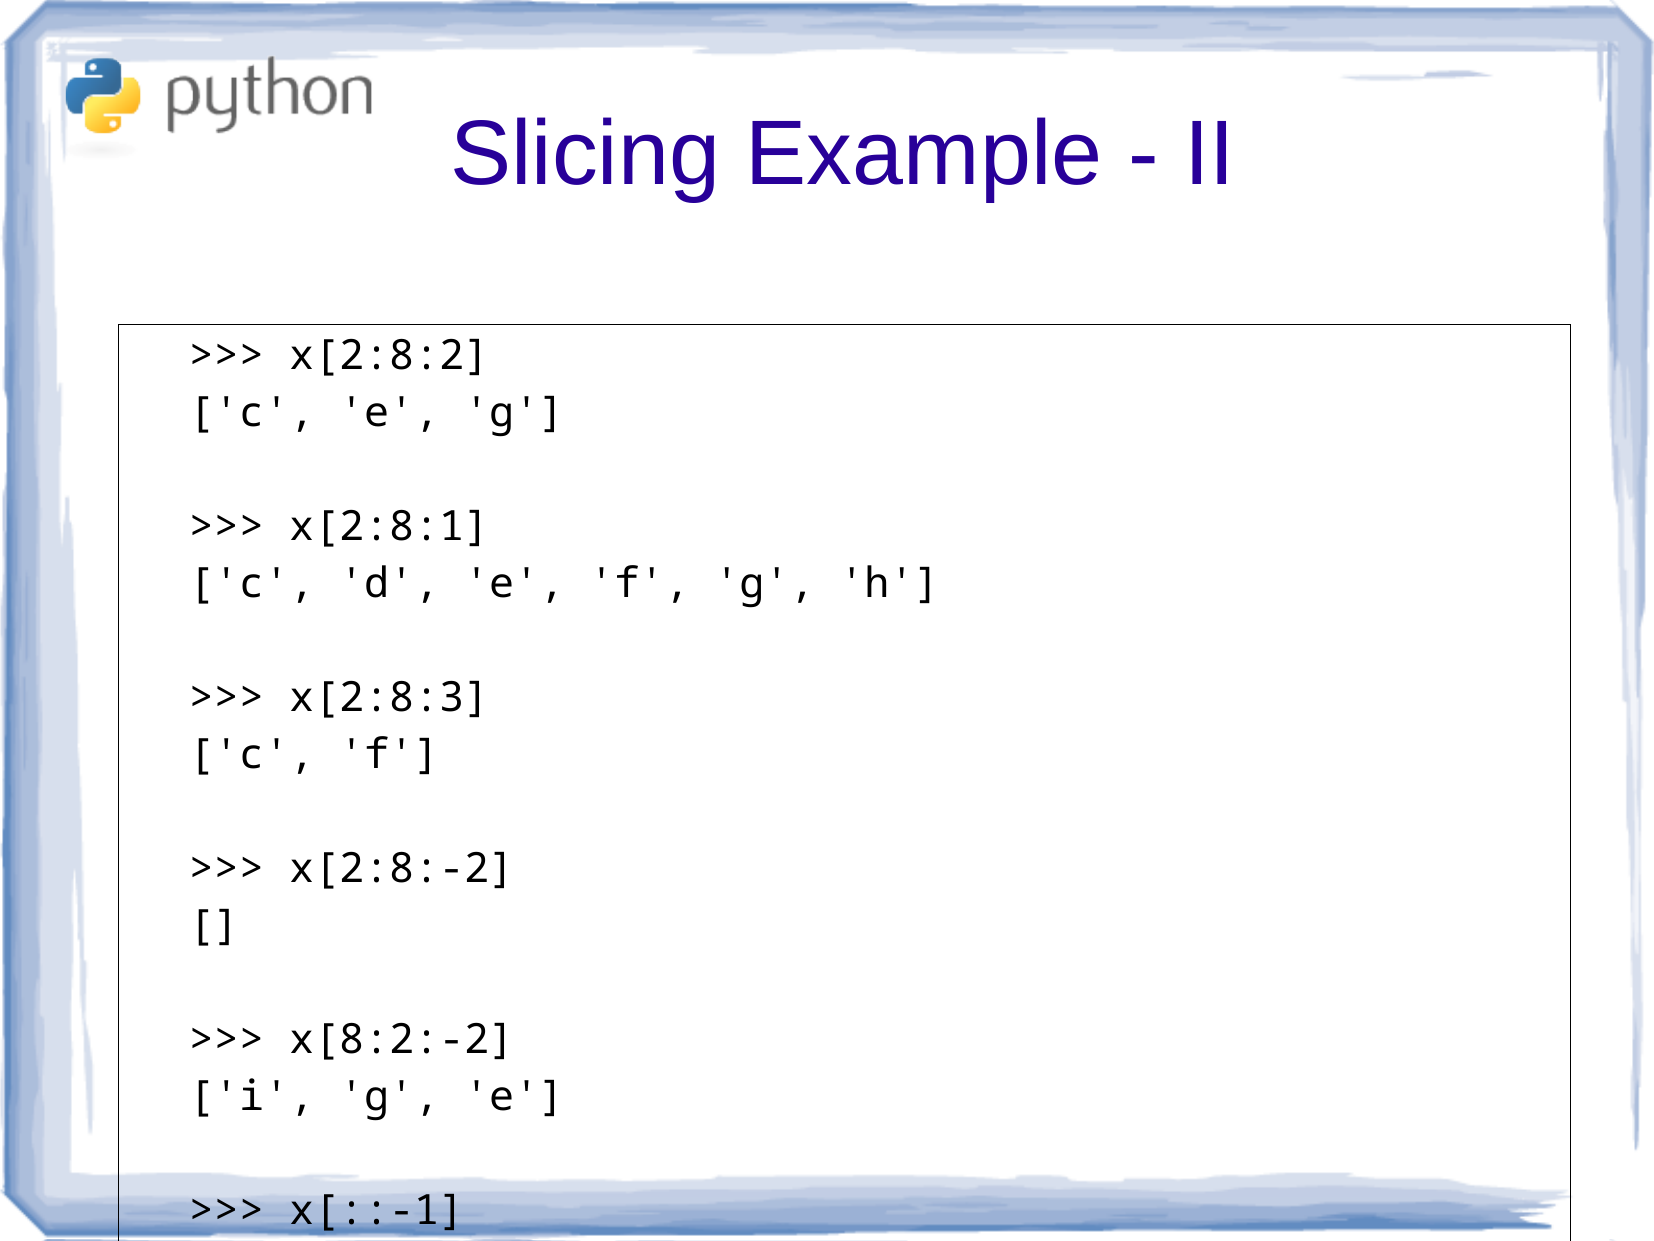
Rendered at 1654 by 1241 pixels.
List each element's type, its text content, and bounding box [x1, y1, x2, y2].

picture [119, 1159, 1570, 1241]
list >>> x[2:8:2] ['c', 'e', 'g'] >>> x[2:8:1] ['c', 'd', 'e', 'f', 'g', 'h'] >>> x[2:8:3] ['c', 'f'] >>> x[2:8:-2] [] >>> x[8:2:-2] ['i', 'g', 'e'] >>> x[::-1] ['j', 'i', 'h', 'g', 'f', 'e', 'd', 'c', 'b', 'a'] [118, 324, 1571, 1159]
picture [0, 0, 1654, 1241]
title Slicing Example - II [82, 49, 1571, 257]
